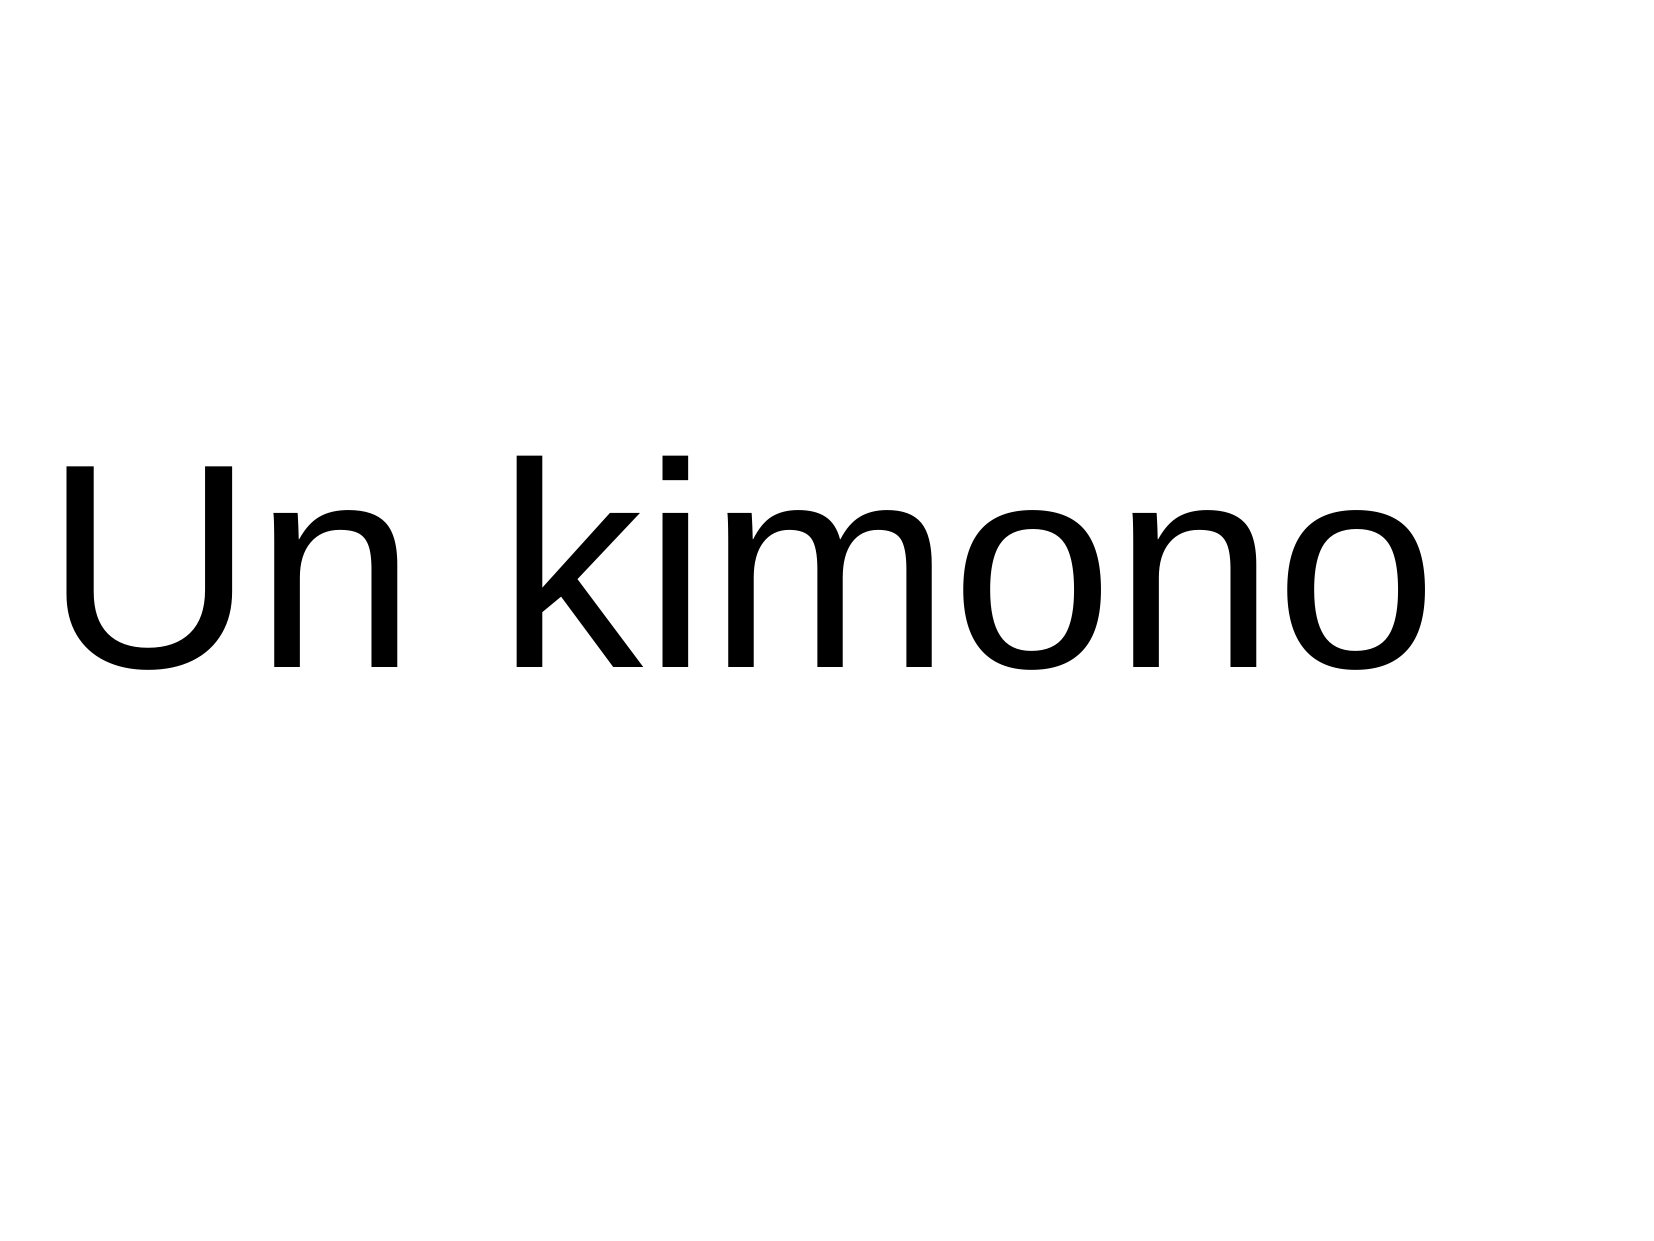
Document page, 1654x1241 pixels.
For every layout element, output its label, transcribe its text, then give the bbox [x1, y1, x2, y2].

text_box Un kimono [29, 395, 1625, 1241]
